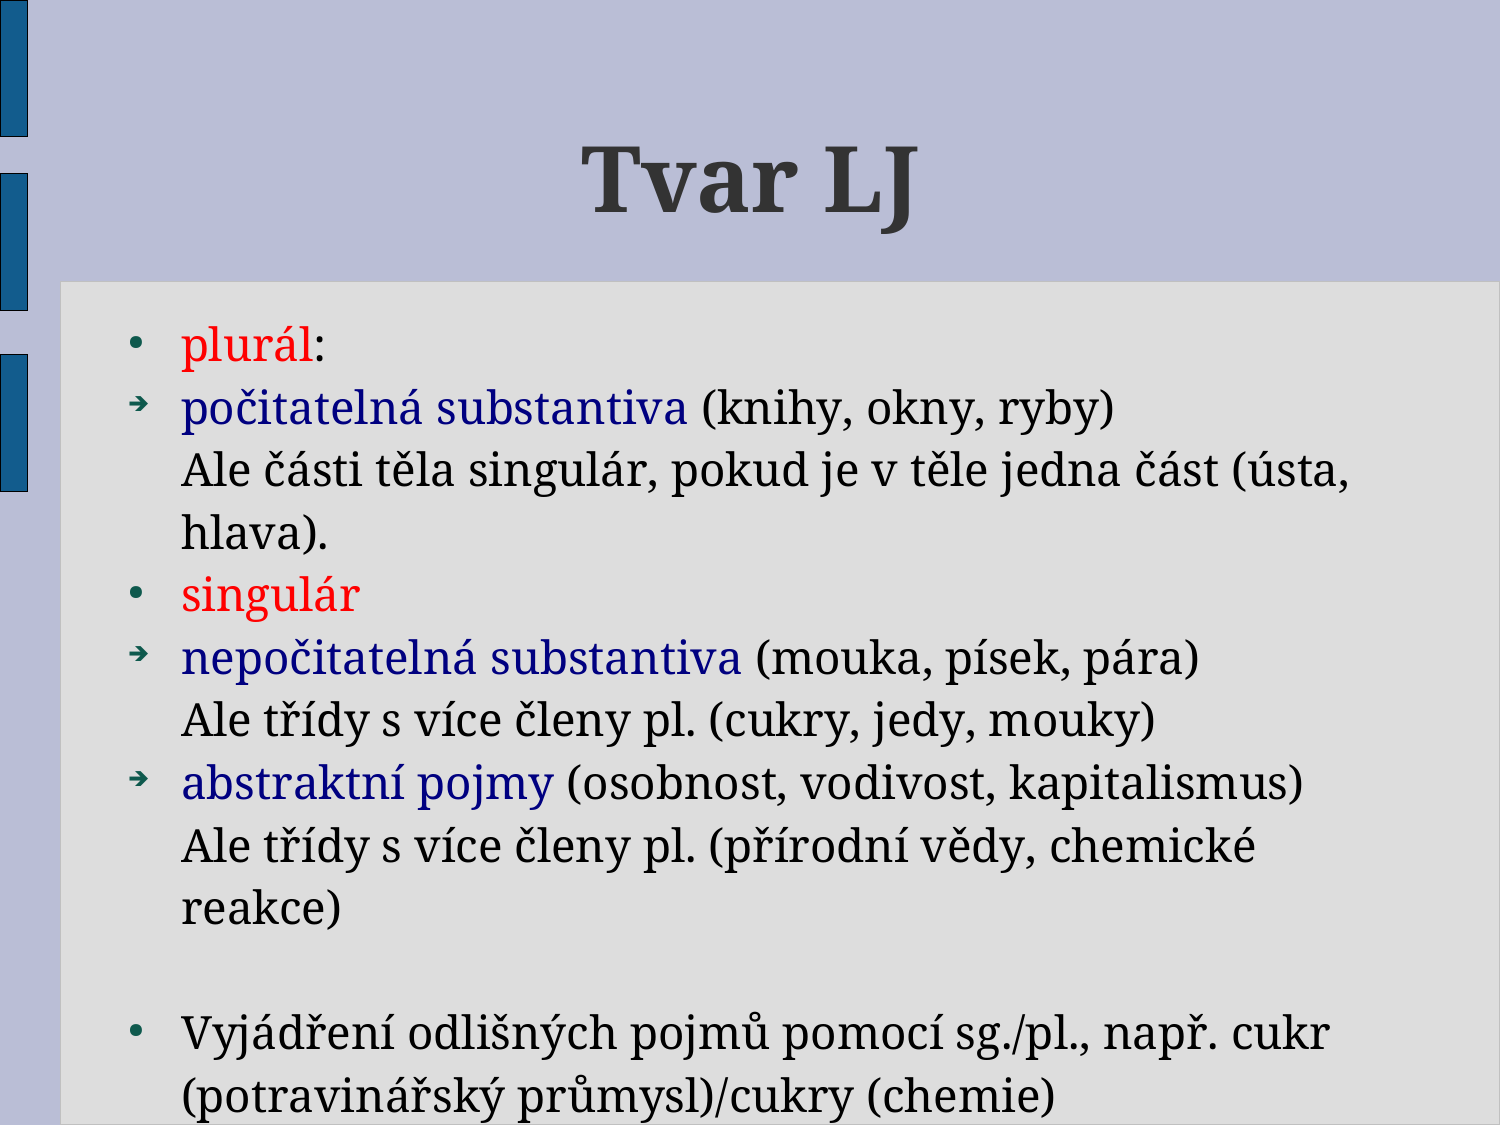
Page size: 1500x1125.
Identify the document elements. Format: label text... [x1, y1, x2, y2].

title Tvar LJ [110, 90, 1392, 264]
list plurál: počitatelná substantiva (knihy, okny, ryby) Ale části těla singulár, pokud je v těle jedna část (ústa, hlava). singulár nepočitatelná substantiva (mouka, písek, pára) Ale třídy s více členy pl. (cukry, jedy, mouky)‏ abstraktní pojmy (osobnost, vodivost, kapitalismus) Ale třídy s více členy pl. (přírodní vědy, chemické reakce)‏ Vyjádření odlišných pojmů pomocí sg./pl., např. cukr (potravinářský průmysl)/cukry (chemie) homografy, polysémy - relátor v závorce, součástí LJ např. křídlo (ptačí končetina), křídlo (klavír) [110, 312, 1392, 1125]
